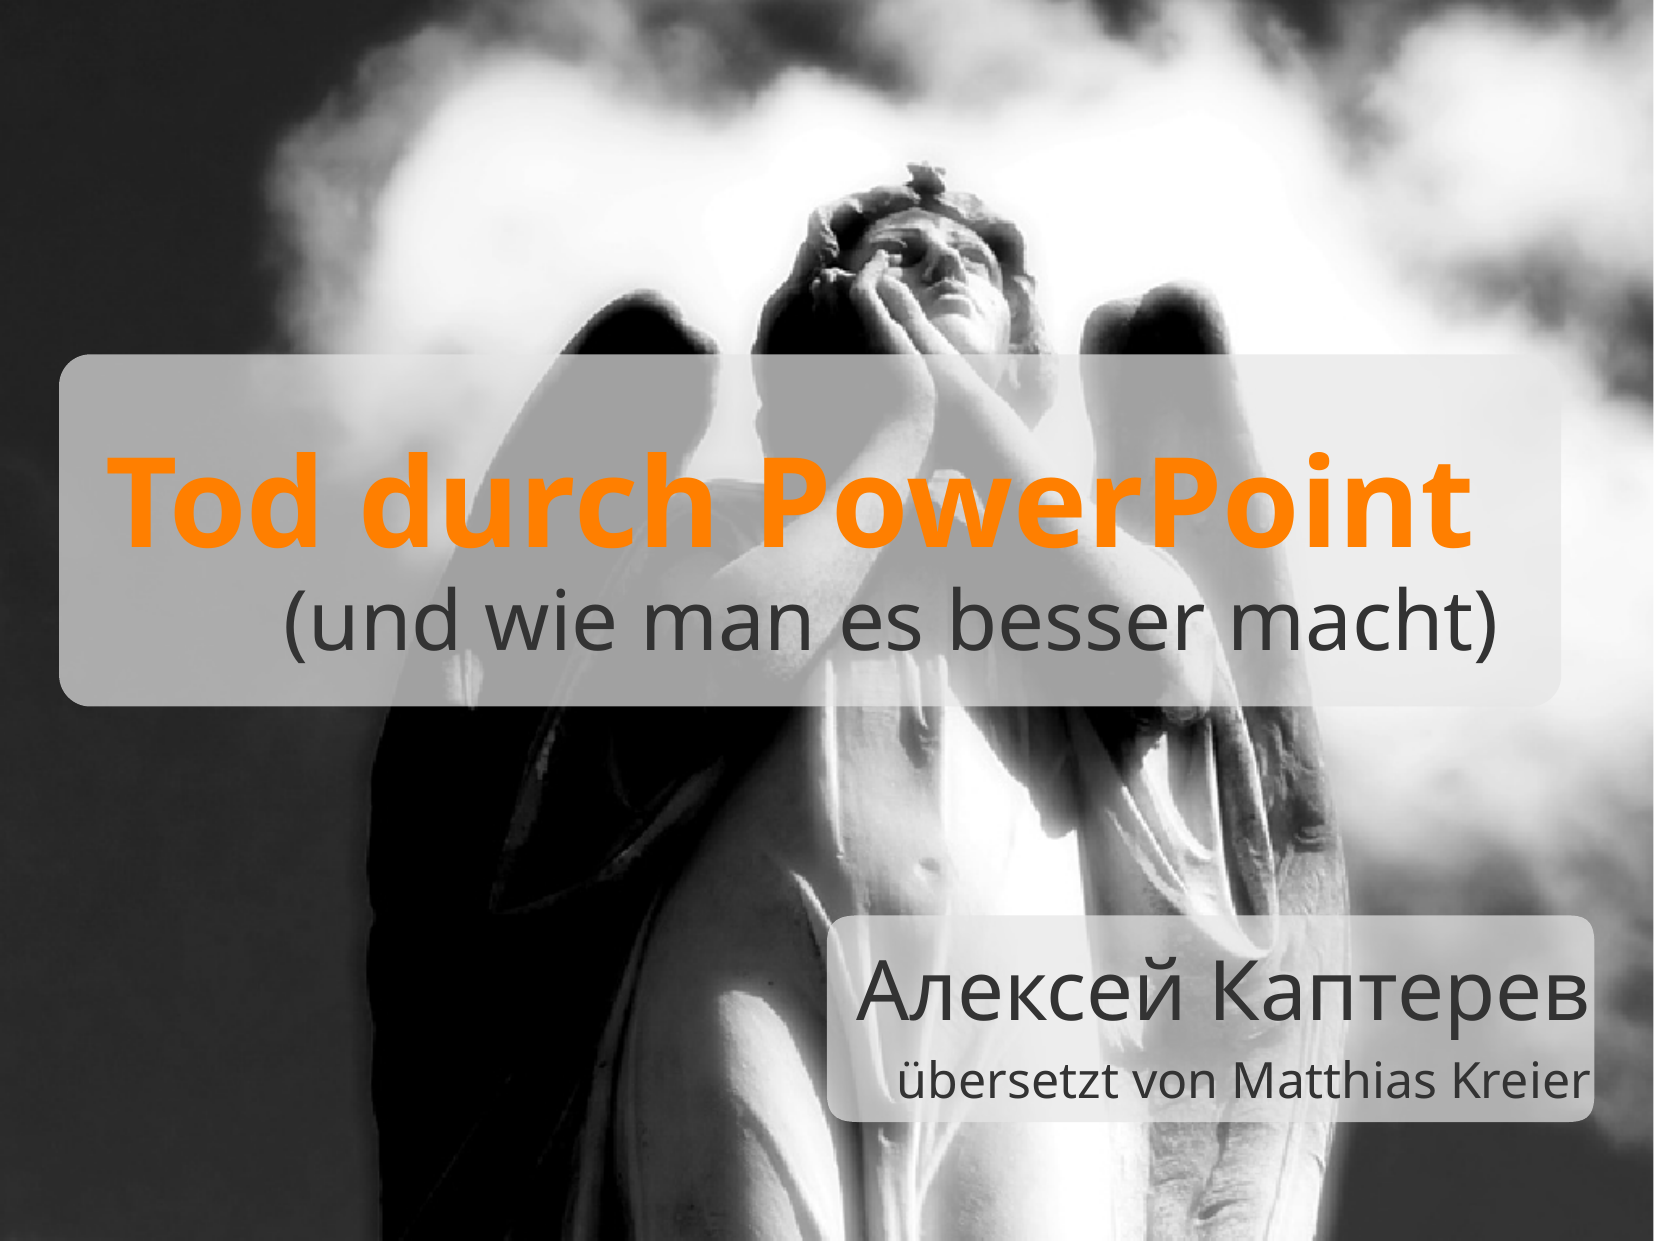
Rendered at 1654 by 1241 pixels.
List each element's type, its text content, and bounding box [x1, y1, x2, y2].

text_box Алексей Каптерев übersetzt von Matthias Kreier [856, 931, 1551, 1093]
text_box [826, 915, 1595, 1123]
text_box Tod durch PowerPoint [105, 413, 1536, 565]
text_box (und wie man es besser macht) [283, 561, 1447, 662]
picture [0, 0, 1654, 1241]
text_box [59, 354, 1562, 707]
